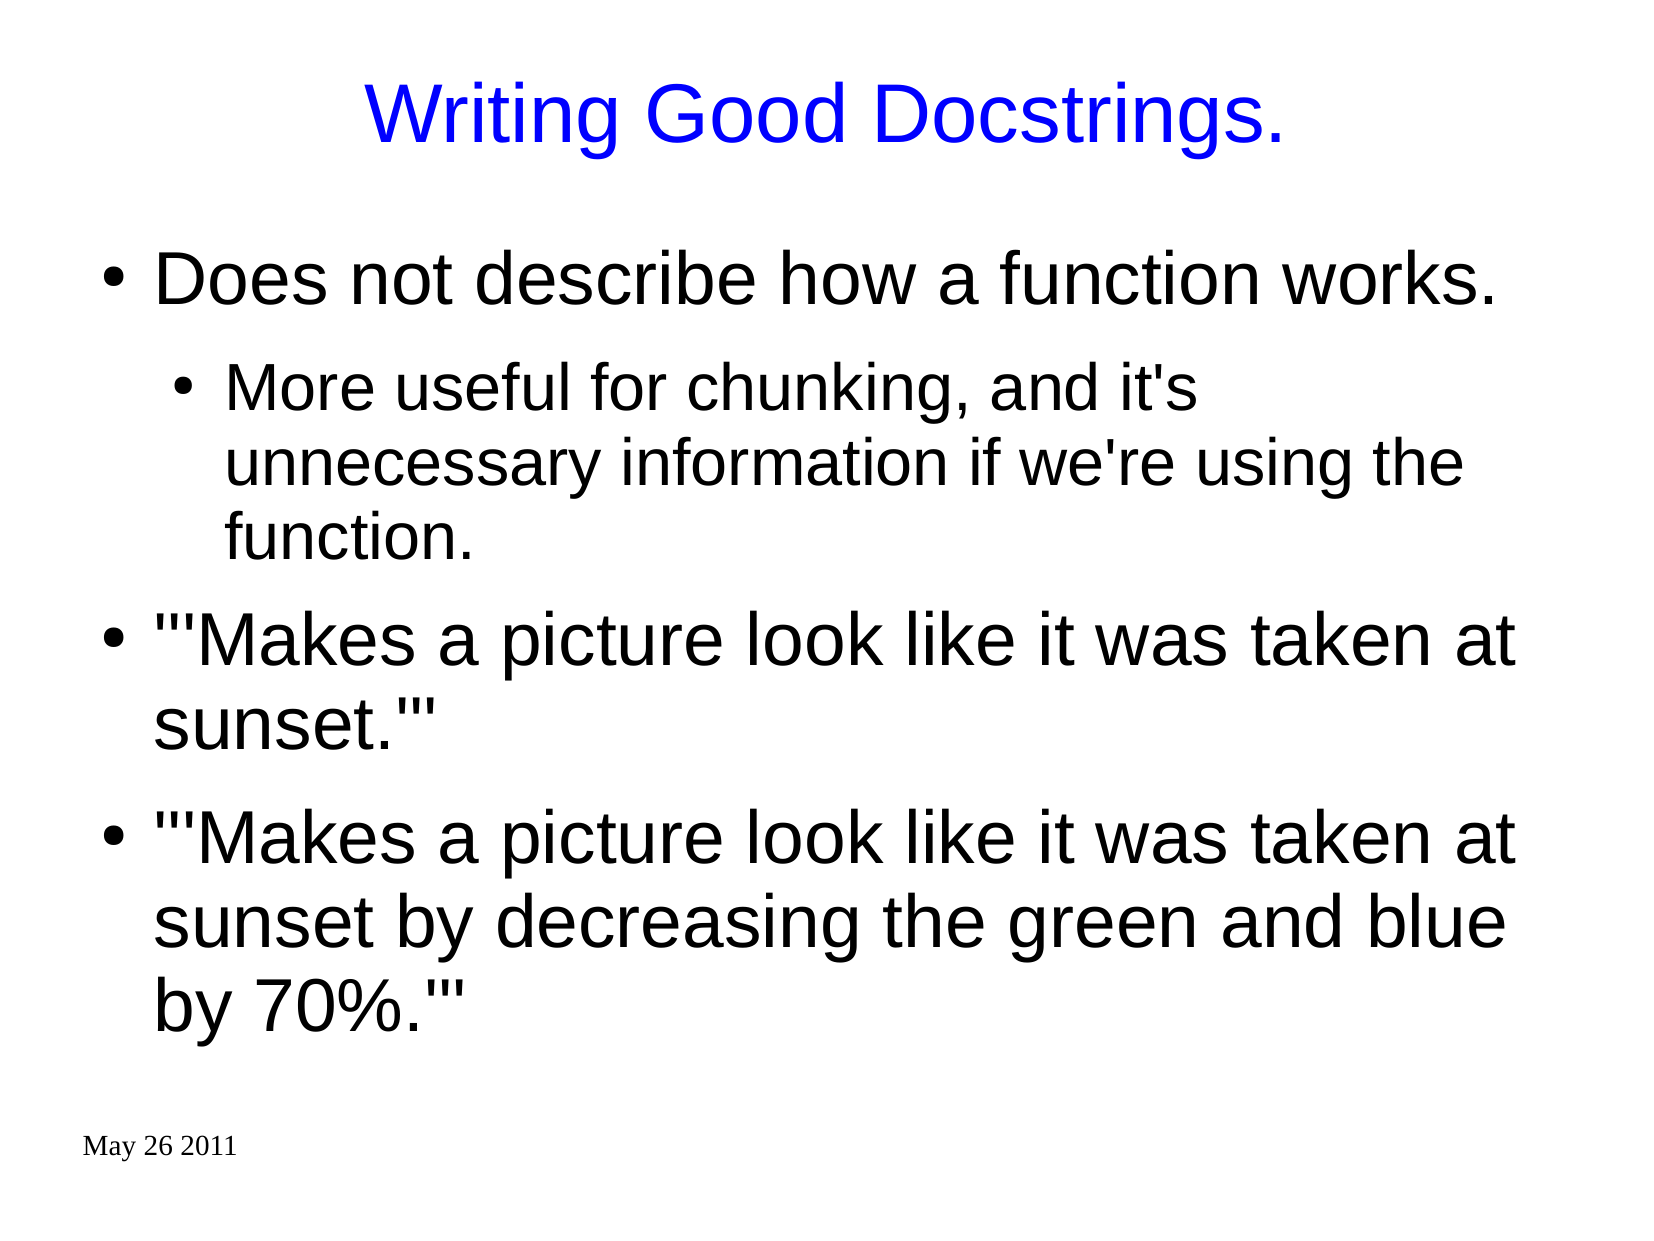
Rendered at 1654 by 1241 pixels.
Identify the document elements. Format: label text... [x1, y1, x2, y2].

list Does not describe how a function works. More useful for chunking, and it's unnecessary information if we're using the function. '''Makes a picture look like it was taken at sunset.''' '''Makes a picture look like it was taken at sunset by decreasing the green and blue by 70%.''' [82, 236, 1571, 1109]
title Writing Good Docstrings. [82, 49, 1571, 178]
